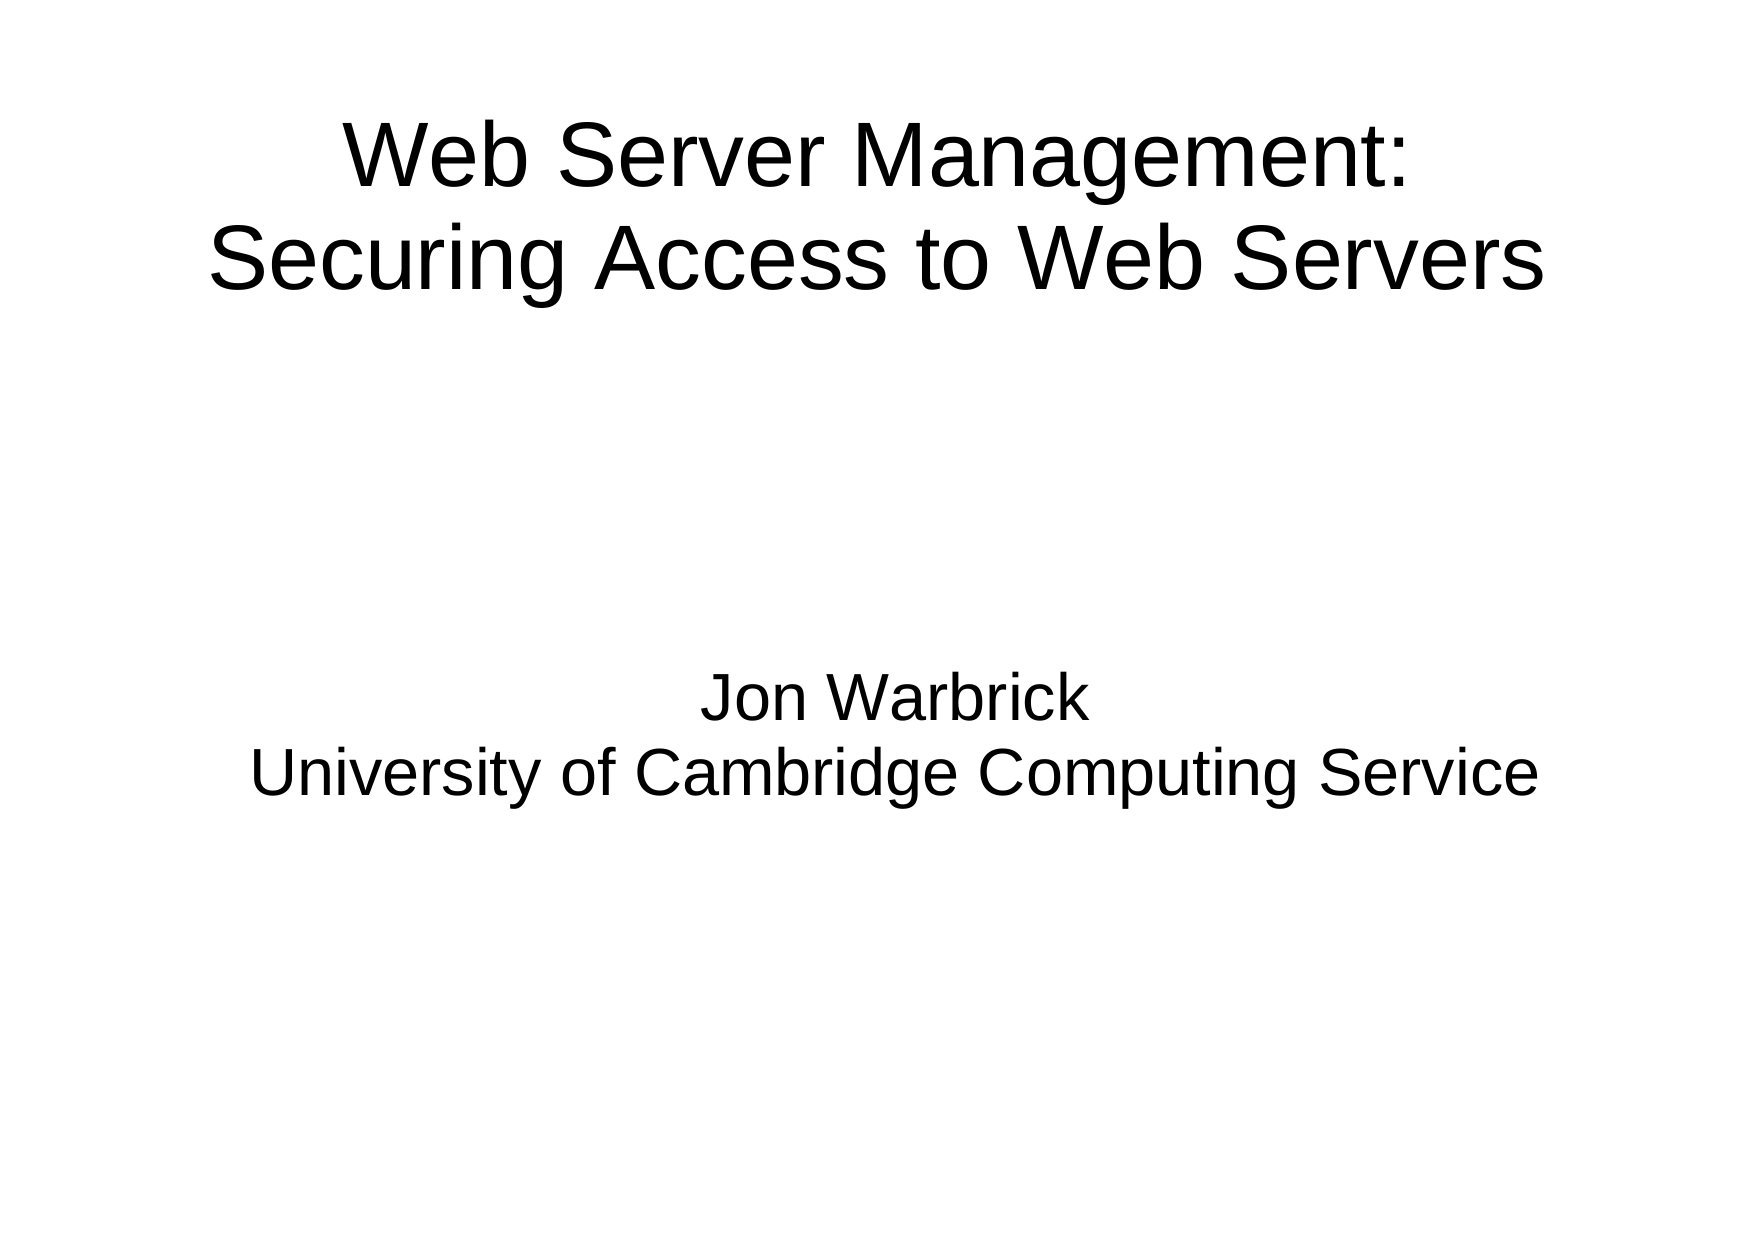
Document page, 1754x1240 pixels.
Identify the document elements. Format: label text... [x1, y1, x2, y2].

subtitle Jon Warbrick University of Cambridge Computing Service [128, 344, 1627, 1126]
title Web Server Management: Securing Access to Web Servers [128, 70, 1627, 343]
